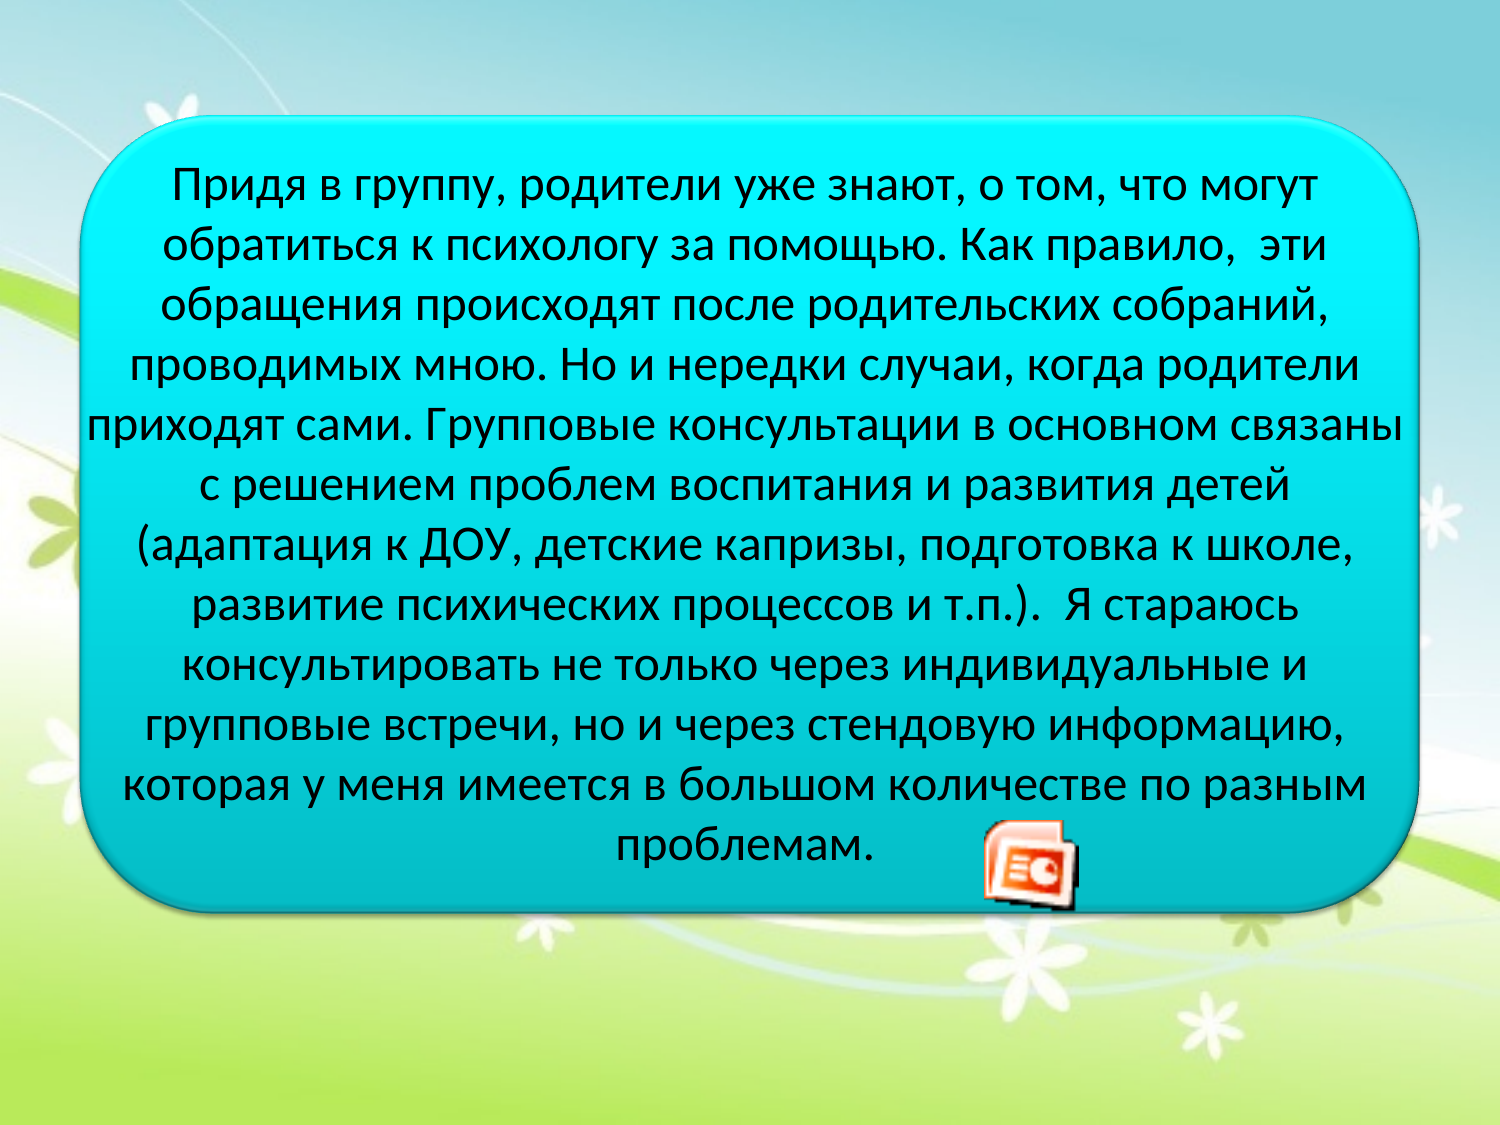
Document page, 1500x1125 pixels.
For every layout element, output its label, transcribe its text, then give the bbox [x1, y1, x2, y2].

picture [0, 0, 1500, 1125]
chart [972, 820, 1090, 1041]
text_box Придя в группу, родители уже знают, о том, что могут обратиться к психологу за помощью. Как правило, эти обращения происходят после родительских собраний, проводимых мною. Но и нередки случаи, когда родители приходят сами. Групповые консультации в основном связаны с решением проблем воспитания и развития детей (адаптация к ДОУ, детские капризы, подготовка к школе, развитие психических процессов и т.п.). Я стараюсь консультировать не только через индивидуальные и групповые встречи, но и через стендовую информацию, которая у меня имеется в большом количестве по разным проблемам. [70, 152, 1421, 928]
